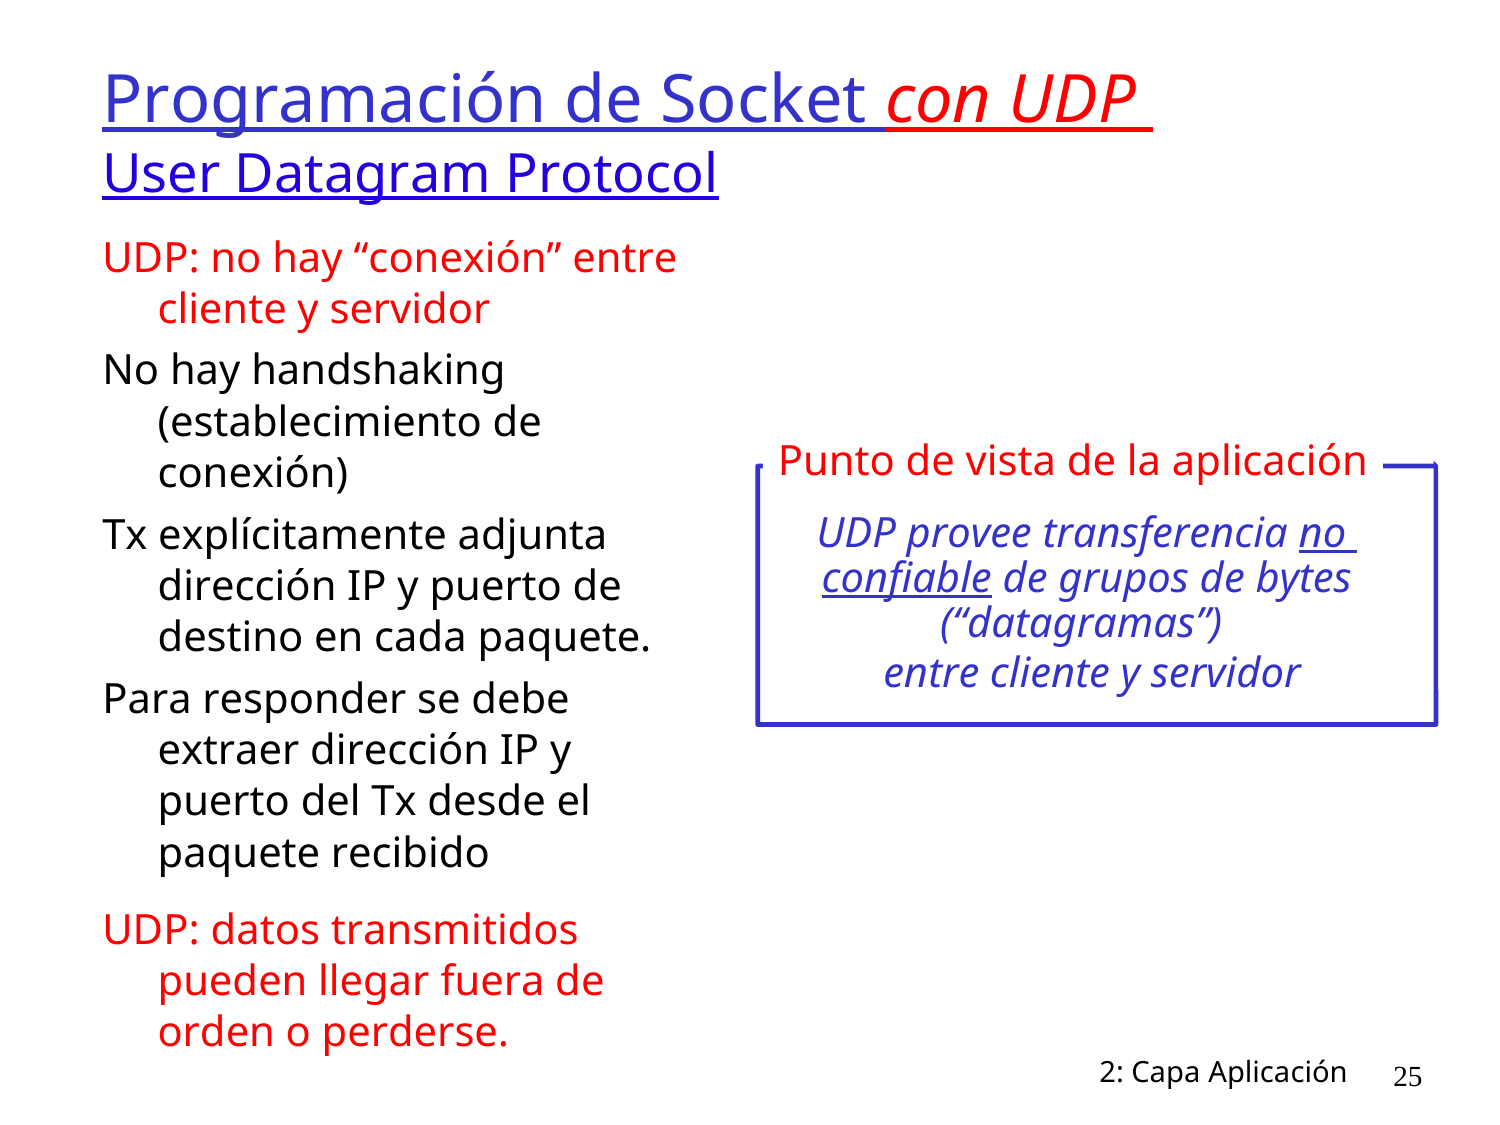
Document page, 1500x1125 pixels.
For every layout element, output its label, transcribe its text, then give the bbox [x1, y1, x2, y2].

title Programación de Socket con UDP User Datagram Protocol [87, 37, 1363, 225]
list UDP: no hay “conexión” entre cliente y servidor No hay handshaking (establecimiento de conexión)‏ Tx explícitamente adjunta dirección IP y puerto de destino en cada paquete. Para responder se debe extraer dirección IP y puerto del Tx desde el paquete recibido UDP: datos transmitidos pueden llegar fuera de orden o perderse. [87, 223, 713, 1088]
text_box UDP provee transferencia no confiable de grupos de bytes (“datagramas”) entre cliente y servidor [801, 503, 1373, 704]
text_box Punto de vista de la aplicación [762, 432, 1383, 493]
